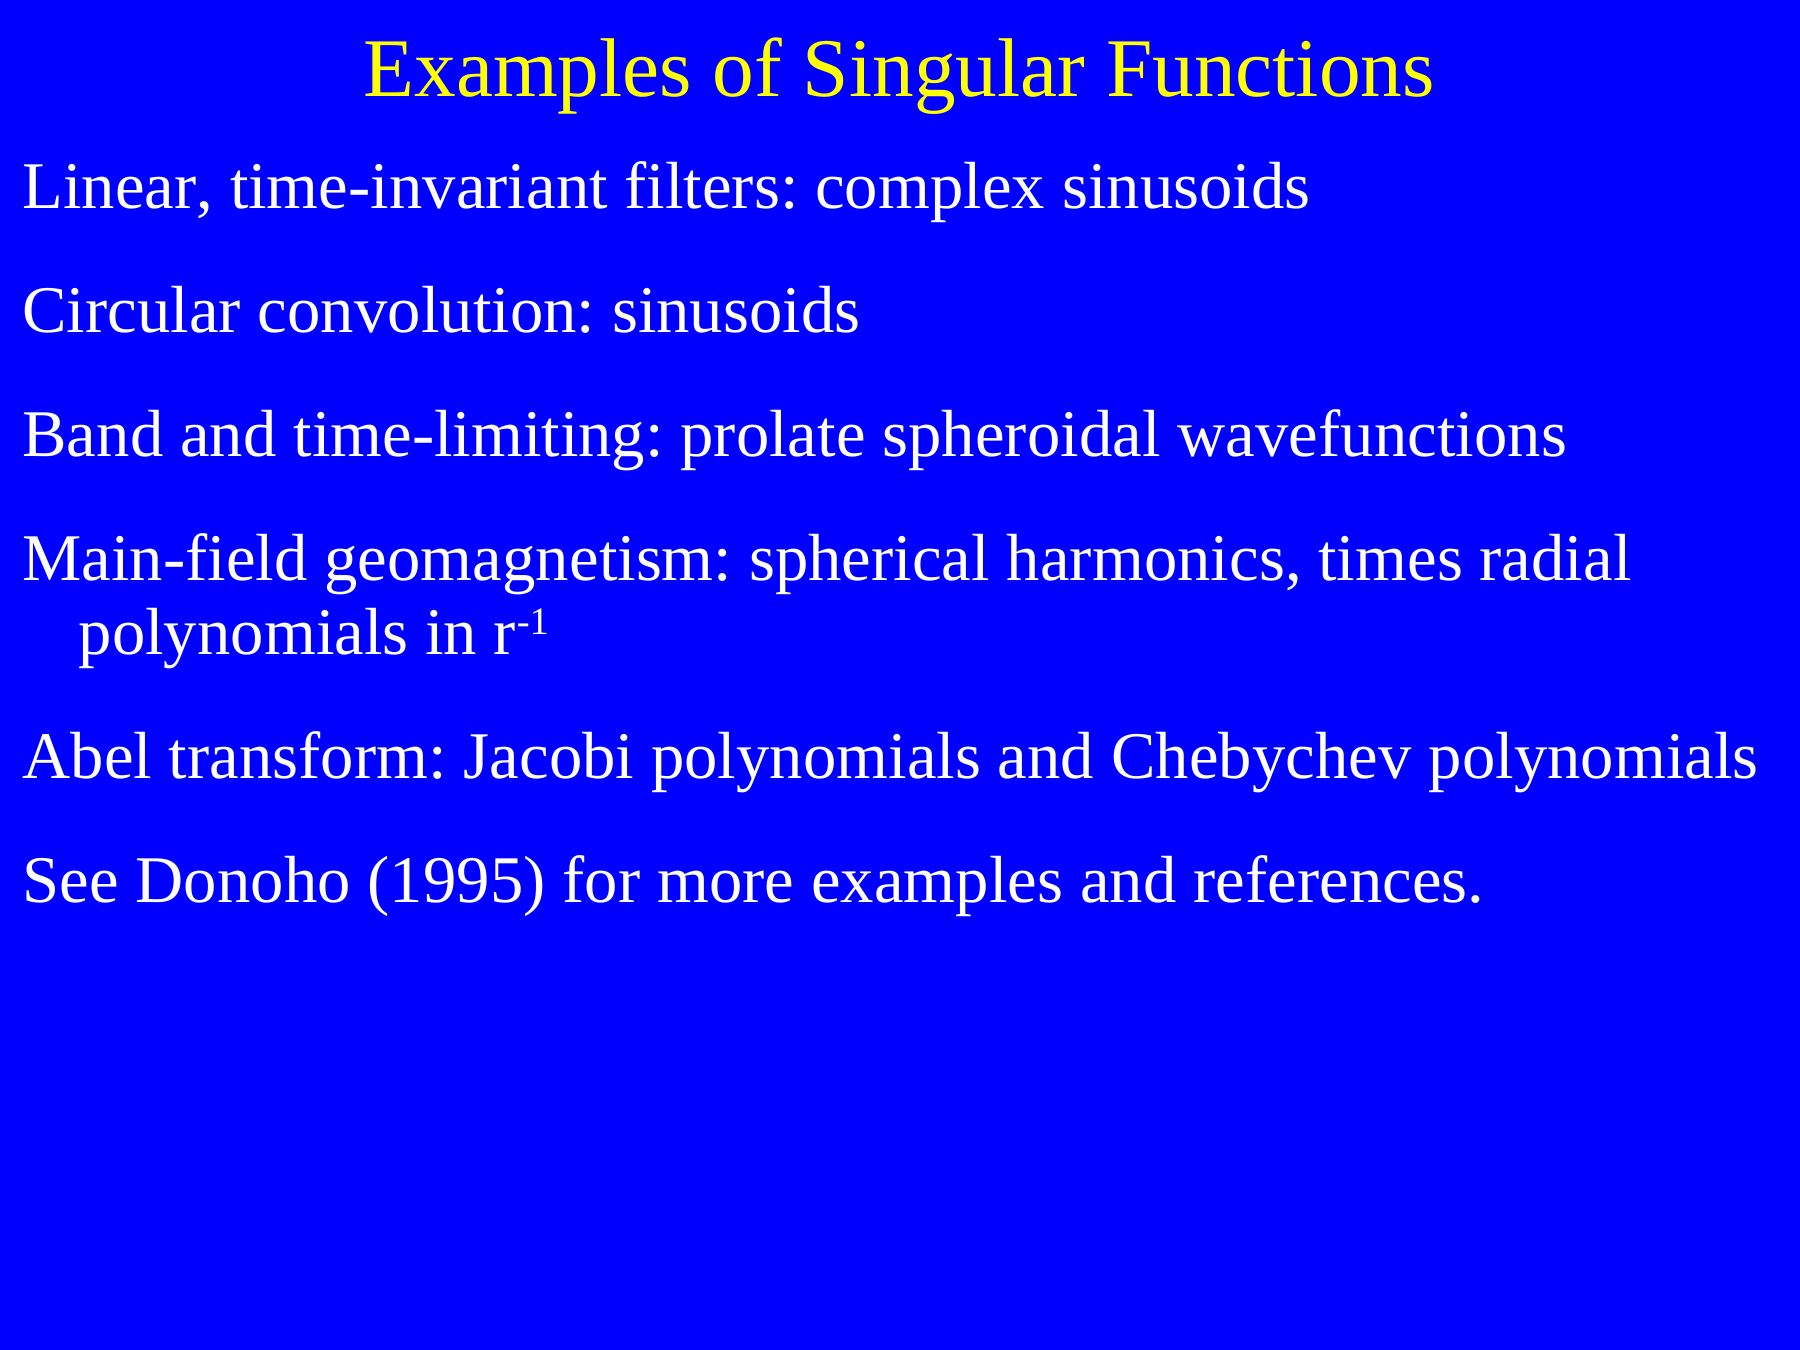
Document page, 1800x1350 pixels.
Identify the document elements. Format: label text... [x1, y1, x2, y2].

title Examples of Singular Functions [0, 0, 1800, 137]
list Linear, time-invariant filters: complex sinusoids Circular convolution: sinusoids Band and time-limiting: prolate spheroidal wavefunctions Main-field geomagnetism: spherical harmonics, times radial polynomials in r-1 Abel transform: Jacobi polynomials and Chebychev polynomials See Donoho (1995) for more examples and references. [0, 137, 1800, 1350]
